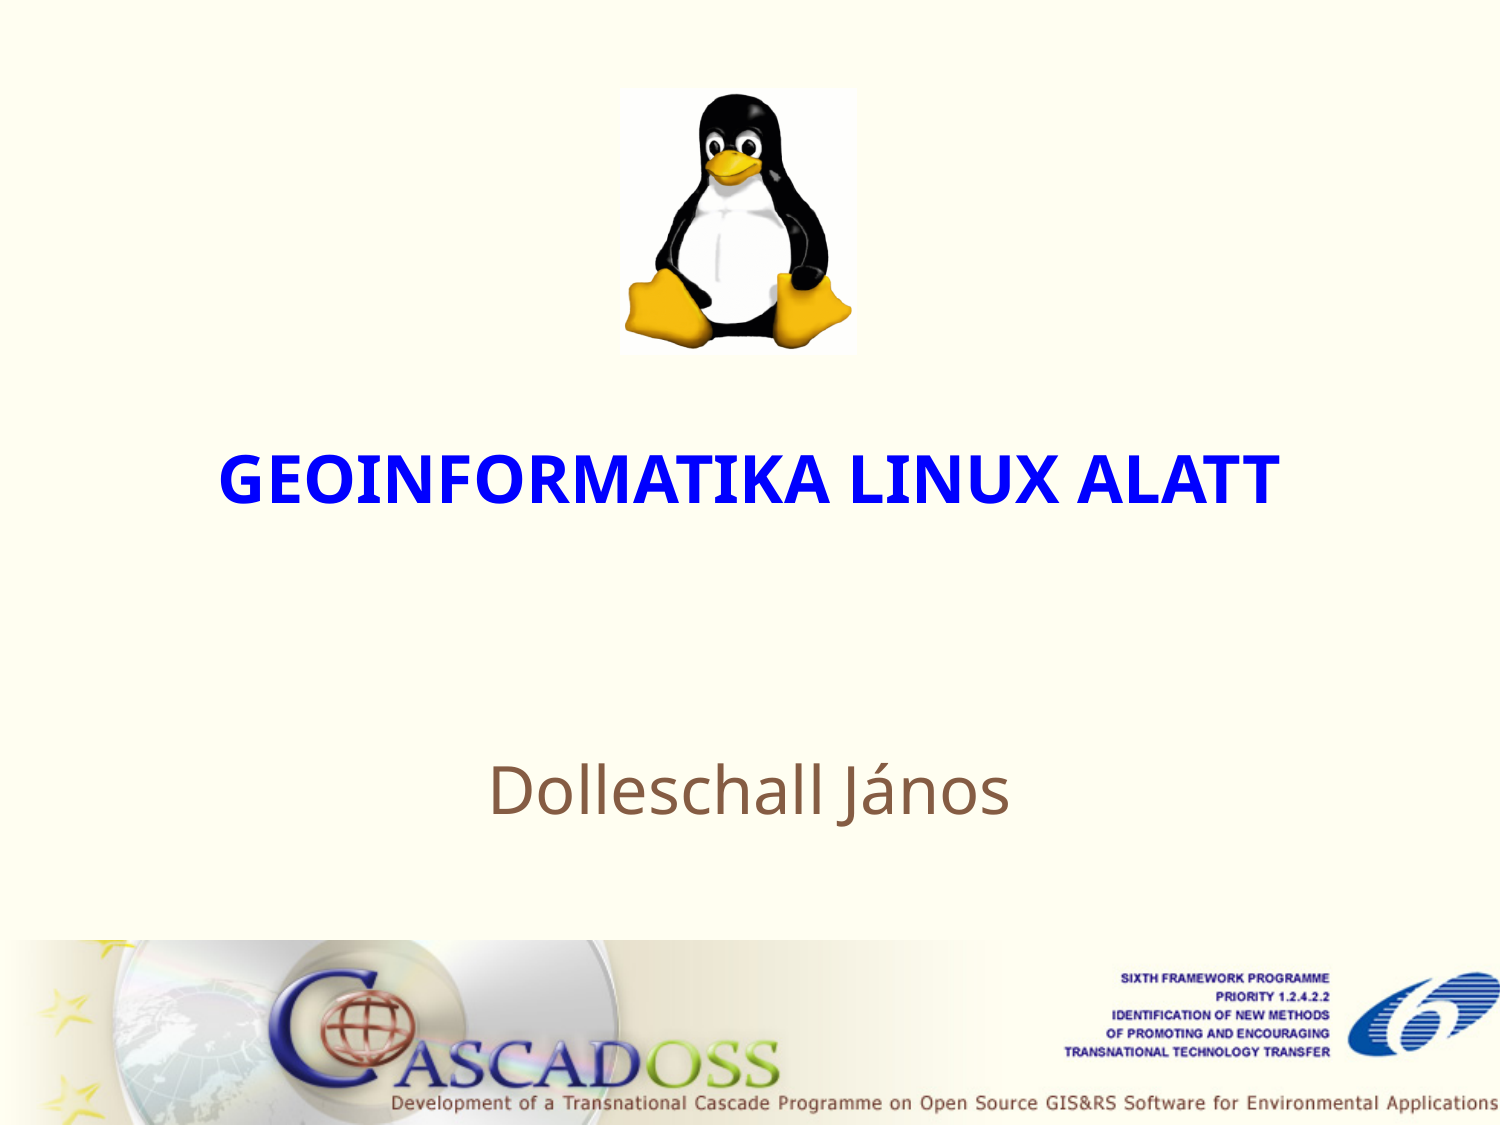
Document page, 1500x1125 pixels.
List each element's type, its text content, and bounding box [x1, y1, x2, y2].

picture [620, 88, 857, 355]
title GEOINFORMATIKA LINUX ALATT [112, 356, 1388, 599]
picture [0, 940, 1500, 1125]
subtitle Dolleschall János [225, 644, 1276, 933]
